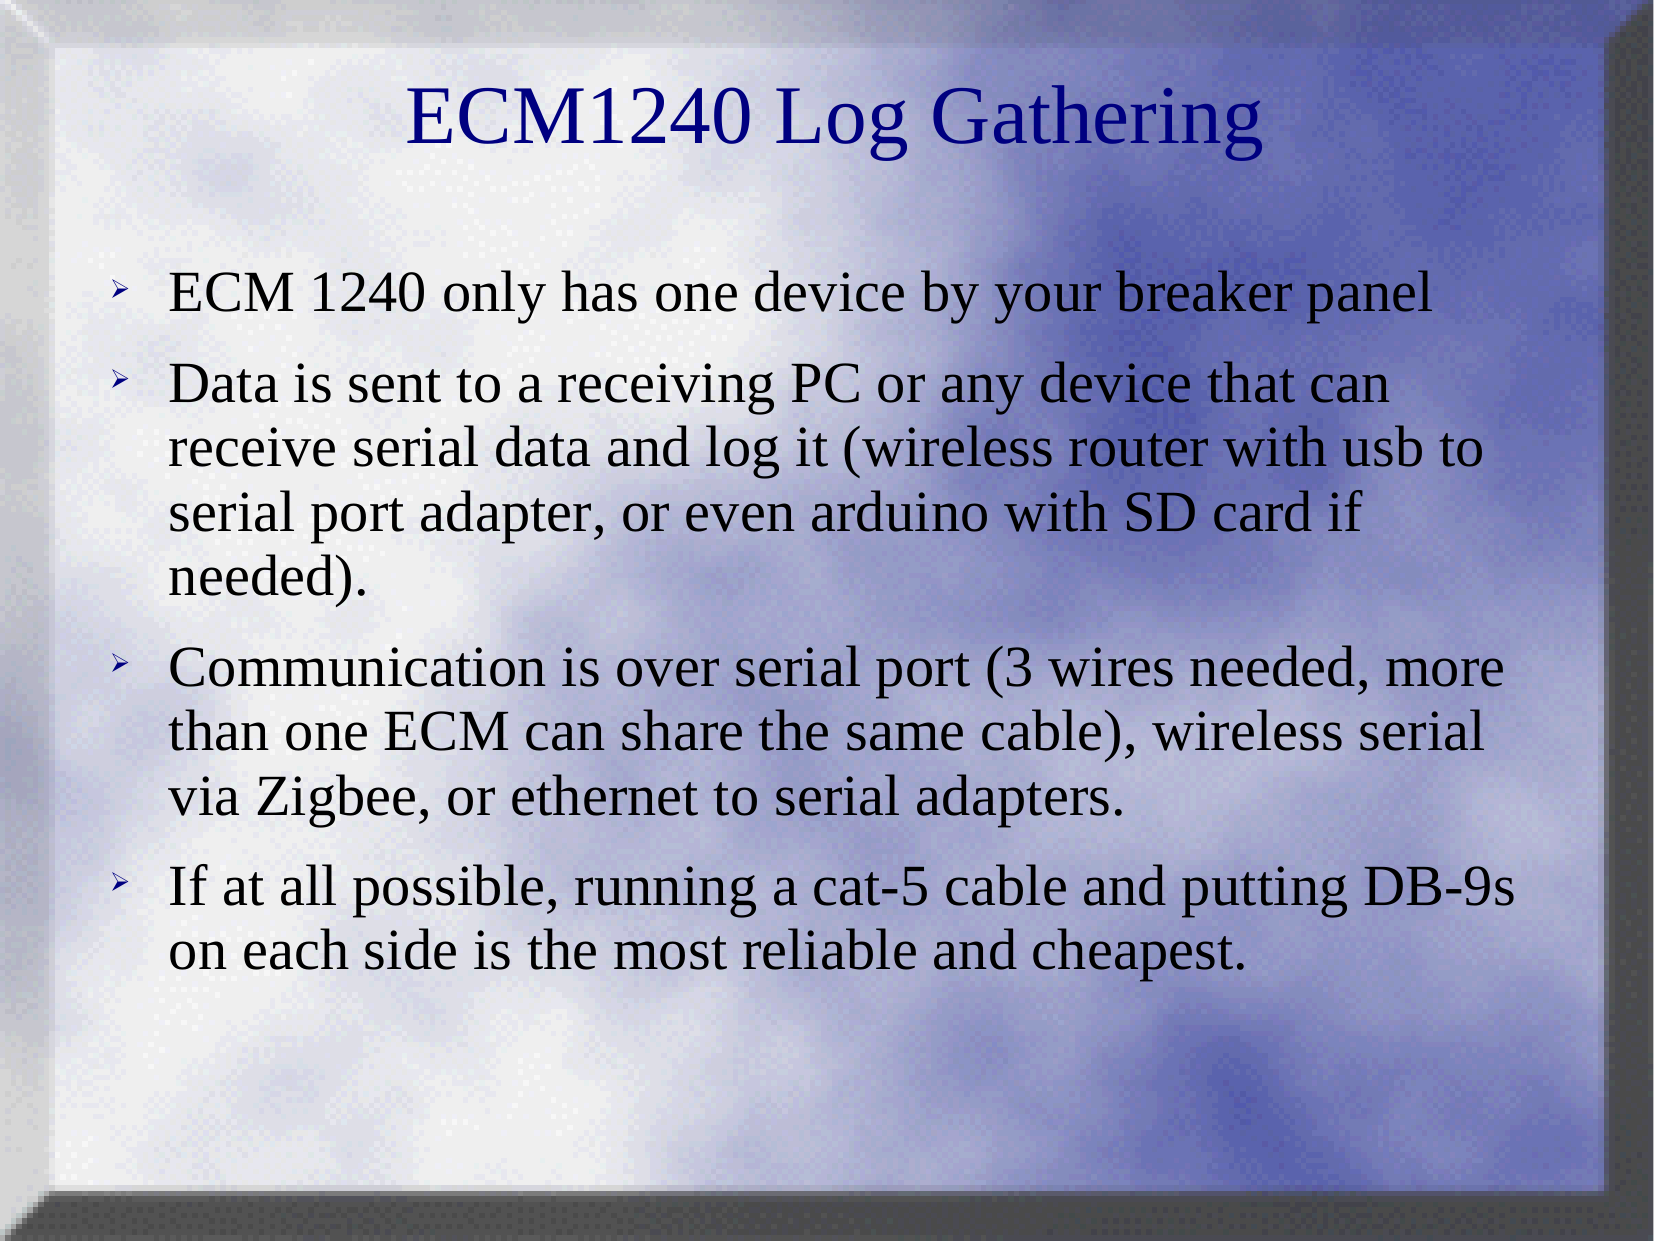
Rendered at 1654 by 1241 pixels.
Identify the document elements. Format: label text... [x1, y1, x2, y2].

list ECM 1240 only has one device by your breaker panel Data is sent to a receiving PC or any device that can receive serial data and log it (wireless router with usb to serial port adapter, or even arduino with SD card if needed). Communication is over serial port (3 wires needed, more than one ECM can share the same cable), wireless serial via Zigbee, or ethernet to serial adapters. If at all possible, running a cat-5 cable and putting DB-9s on each side is the most reliable and cheapest. [109, 259, 1555, 983]
title ECM1240 Log Gathering [120, 67, 1552, 165]
picture [0, 0, 1654, 1241]
